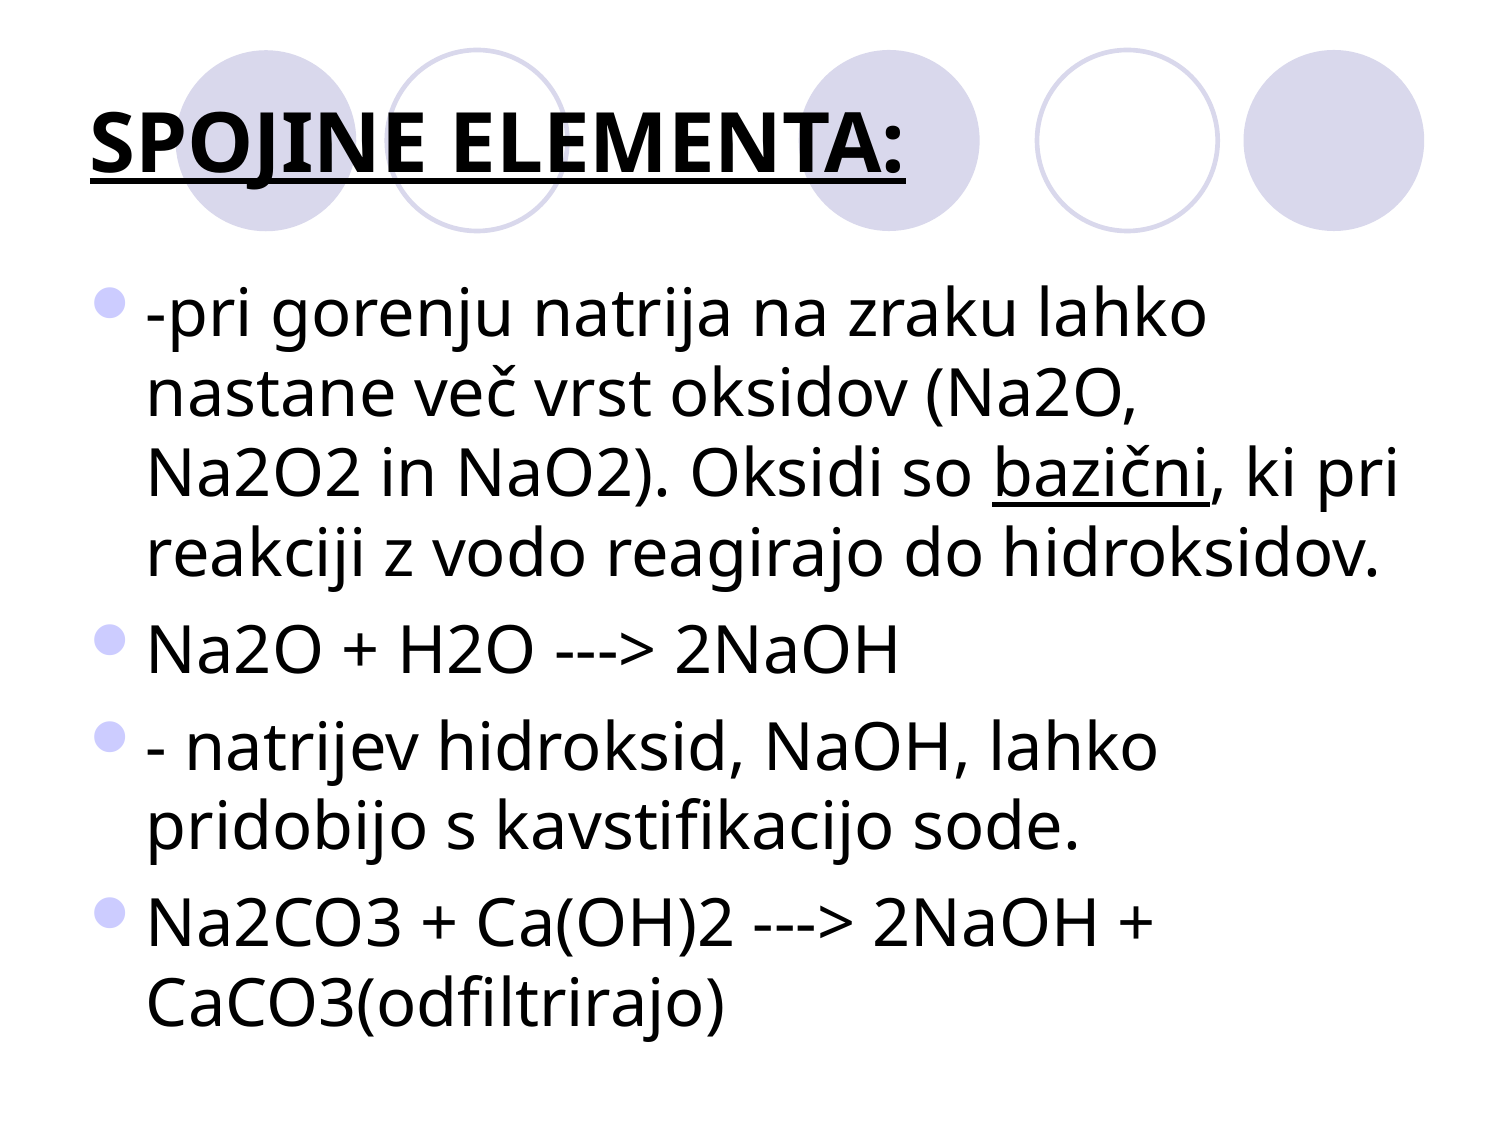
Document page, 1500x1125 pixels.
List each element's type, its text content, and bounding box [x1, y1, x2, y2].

list -pri gorenju natrija na zraku lahko nastane več vrst oksidov (Na2O, Na2O2 in NaO2). Oksidi so bazični, ki pri reakciji z vodo reagirajo do hidroksidov. Na2O + H2O ---> 2NaOH - natrijev hidroksid, NaOH, lahko pridobijo s kavstifikacijo sode. Na2CO3 + Ca(OH)2 ---> 2NaOH + CaCO3(odfiltrirajo) [75, 262, 1425, 1006]
title SPOJINE ELEMENTA: [75, 45, 1425, 233]
